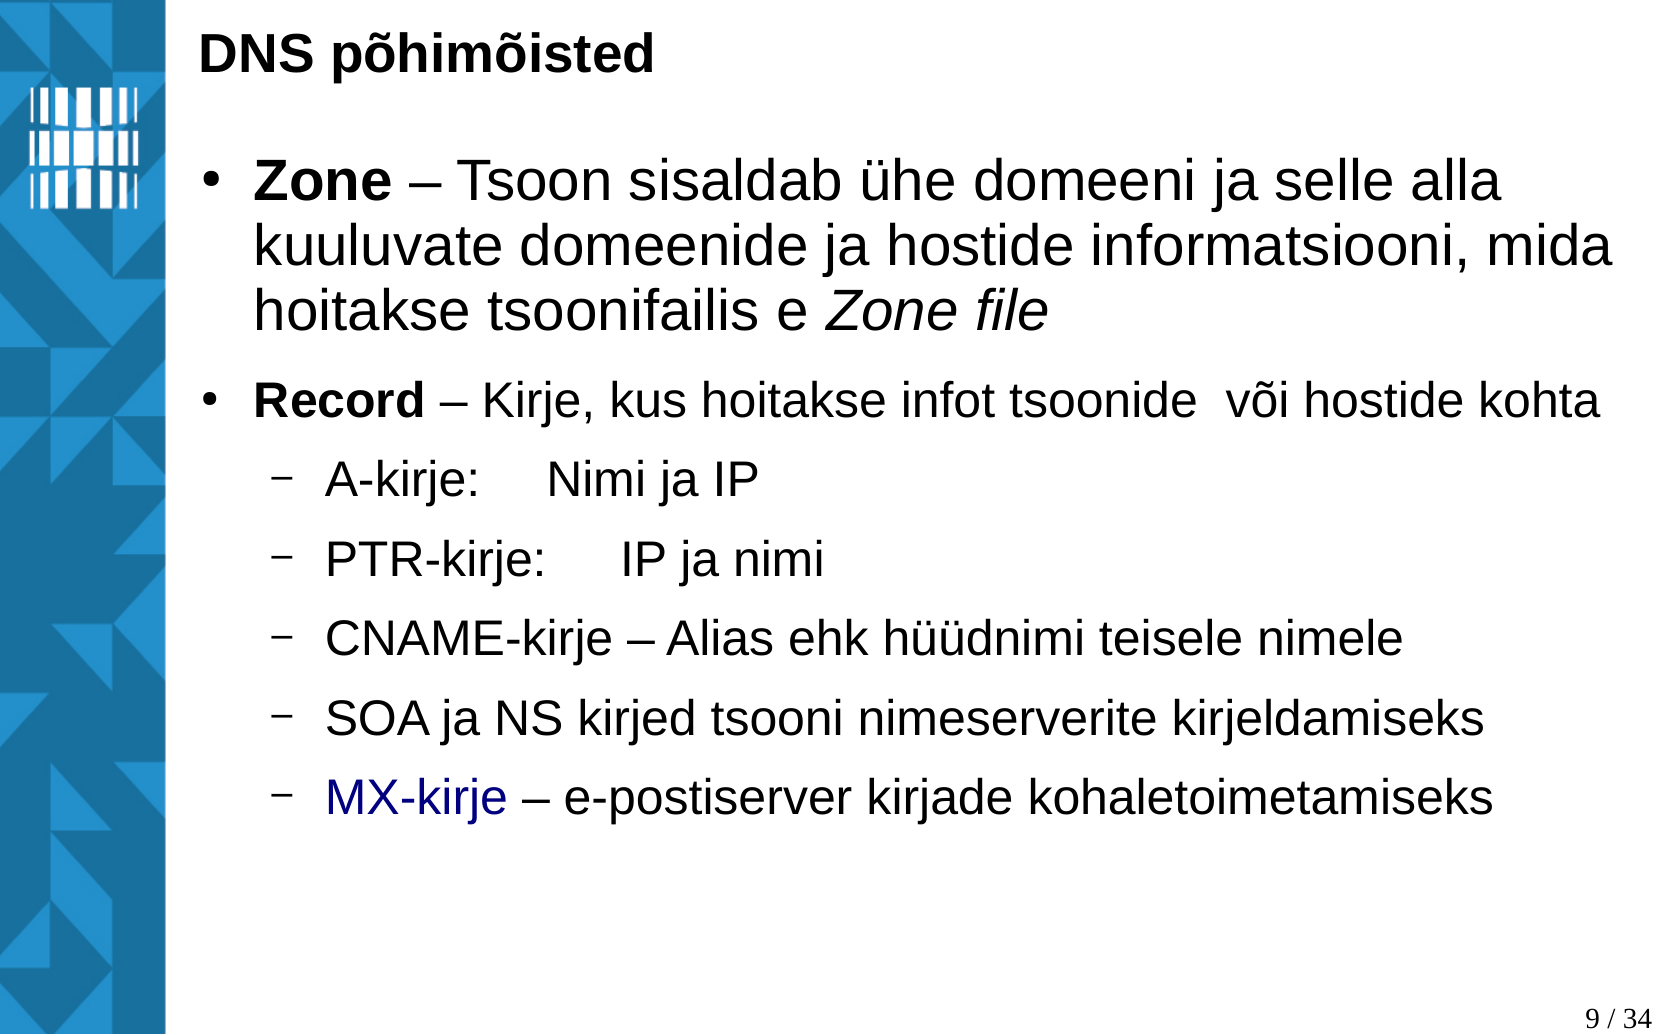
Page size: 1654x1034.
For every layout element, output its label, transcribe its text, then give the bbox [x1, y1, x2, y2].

title DNS põhimõisted [198, 11, 1554, 95]
list Zone – Tsoon sisaldab ühe domeeni ja selle alla kuuluvate domeenide ja hostide informatsiooni, mida hoitakse tsoonifailis e Zone file Record – Kirje, kus hoitakse infot tsoonide või hostide kohta A-kirje: Nimi ja IP PTR-kirje: IP ja nimi CNAME-kirje – Alias ehk hüüdnimi teisele nimele SOA ja NS kirjed tsooni nimeserverite kirjeldamiseks MX-kirje – e-postiserver kirjade kohaletoimetamiseks [183, 147, 1625, 891]
